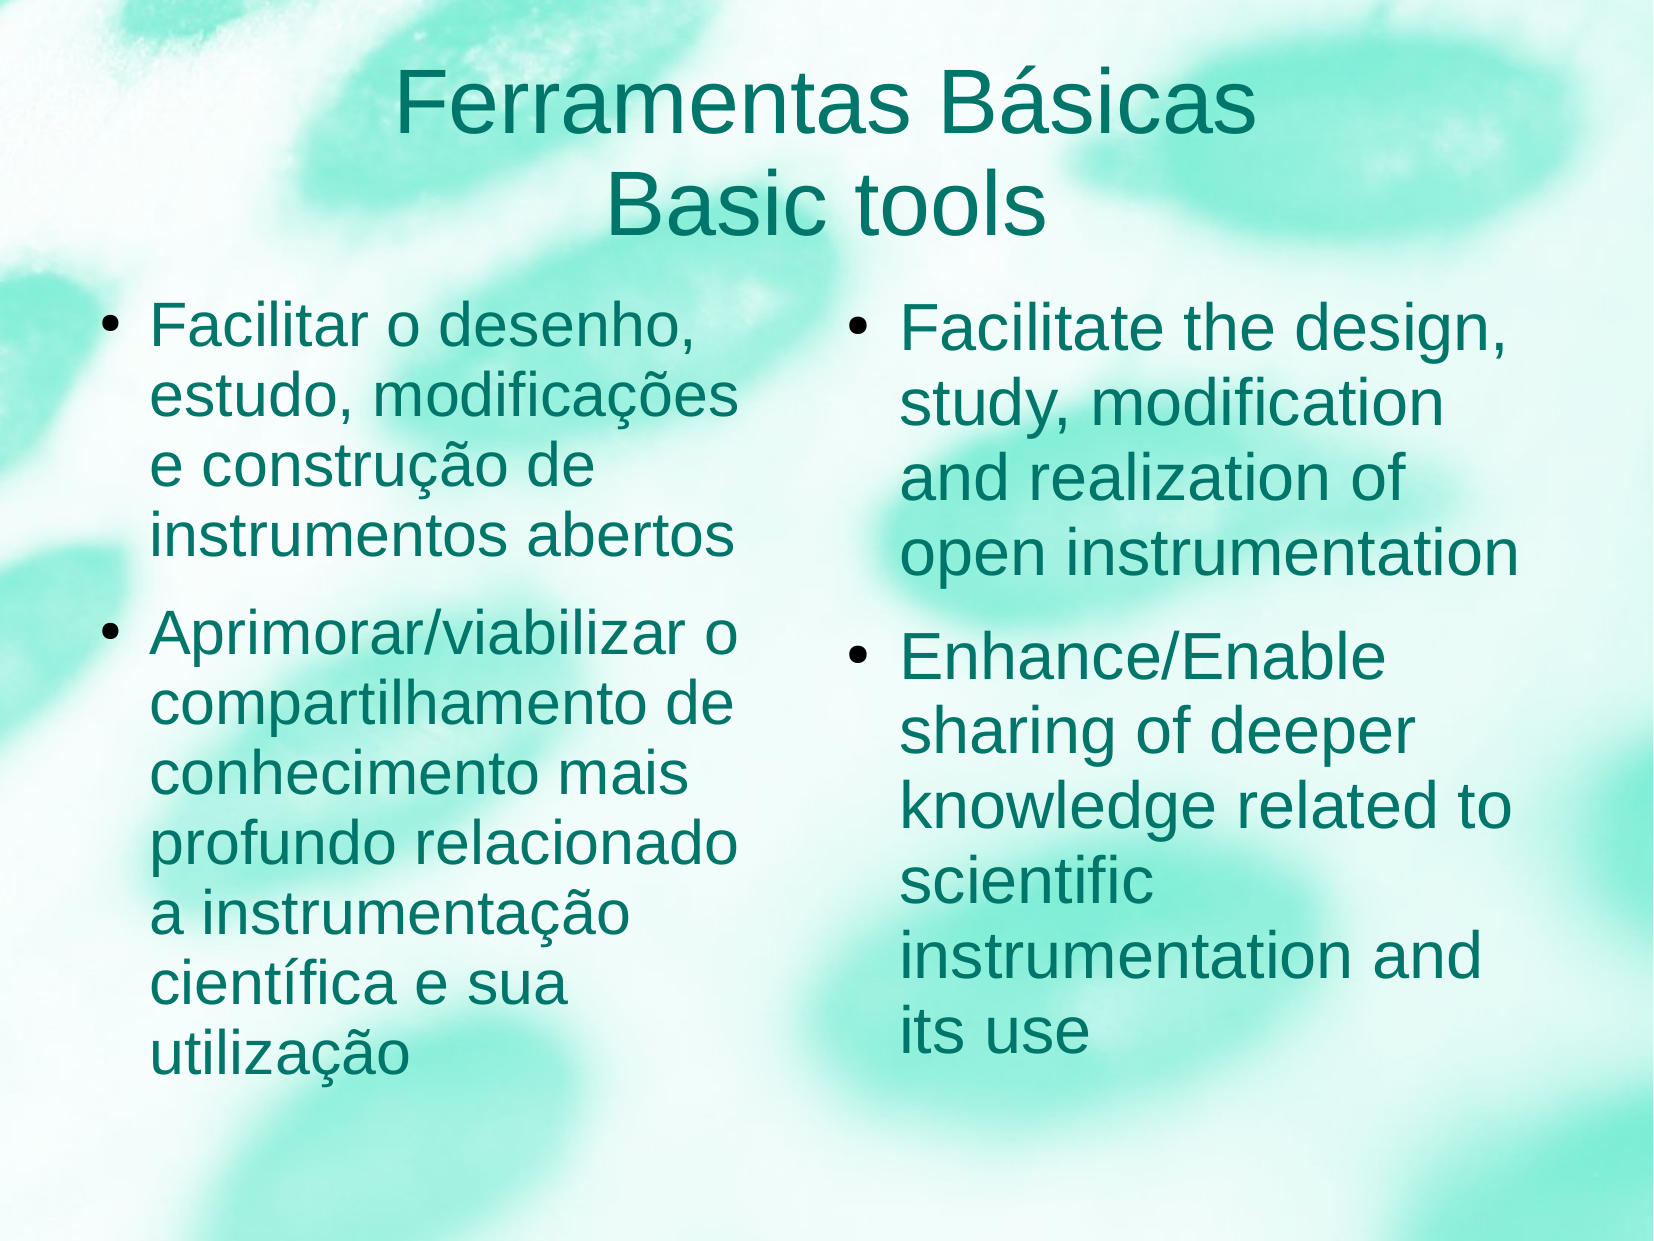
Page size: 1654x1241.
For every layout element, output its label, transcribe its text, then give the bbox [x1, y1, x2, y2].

title Ferramentas Básicas Basic tools [82, 49, 1571, 257]
picture [0, 0, 1654, 1241]
list Facilitate the design, study, modification and realization of open instrumentation Enhance/Enable sharing of deeper knowledge related to scientific instrumentation and its use [828, 290, 1539, 1123]
list Facilitar o desenho, estudo, modificações e construção de instrumentos abertos Aprimorar/viabilizar o compartilhamento de conhecimento mais profundo relacionado a instrumentação científica e sua utilização [82, 290, 793, 1093]
